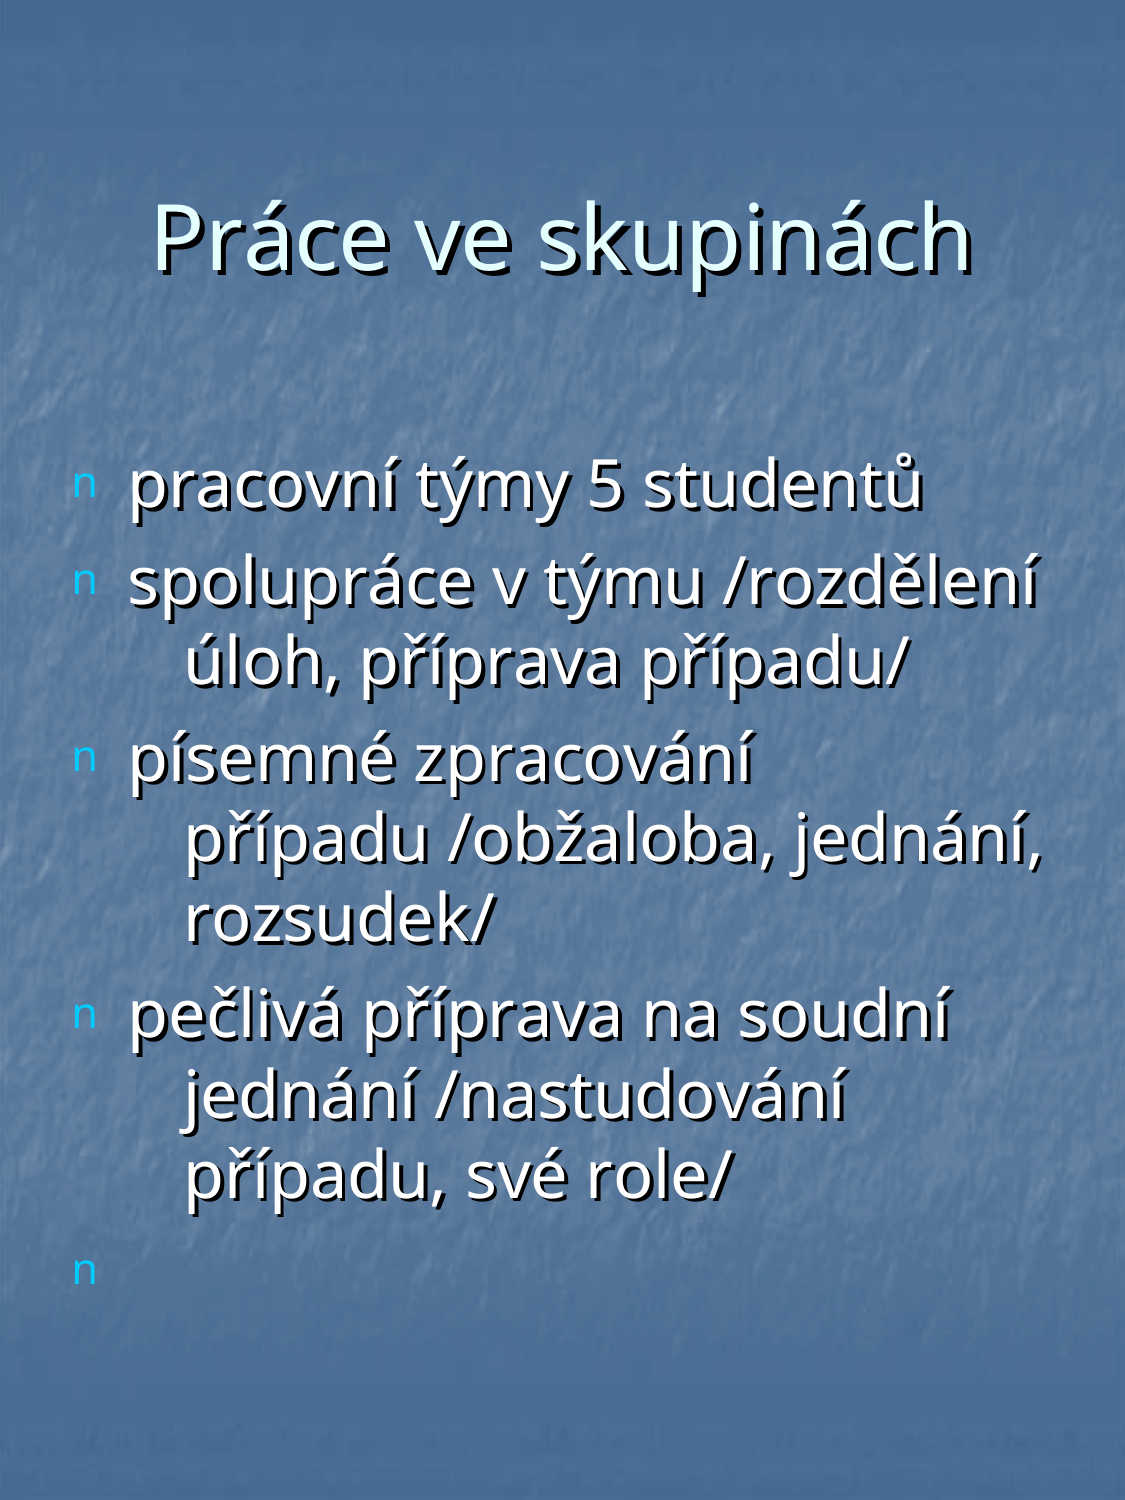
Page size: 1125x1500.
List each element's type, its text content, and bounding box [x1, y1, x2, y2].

list pracovní týmy 5 studentů spolupráce v týmu /rozdělení úloh, příprava případu/ písemné zpracování případu /obžaloba, jednání, rozsudek/ pečlivá příprava na soudní jednání /nastudování případu, své role/ [56, 433, 1069, 1334]
title Práce ve skupinách [56, 83, 1069, 384]
